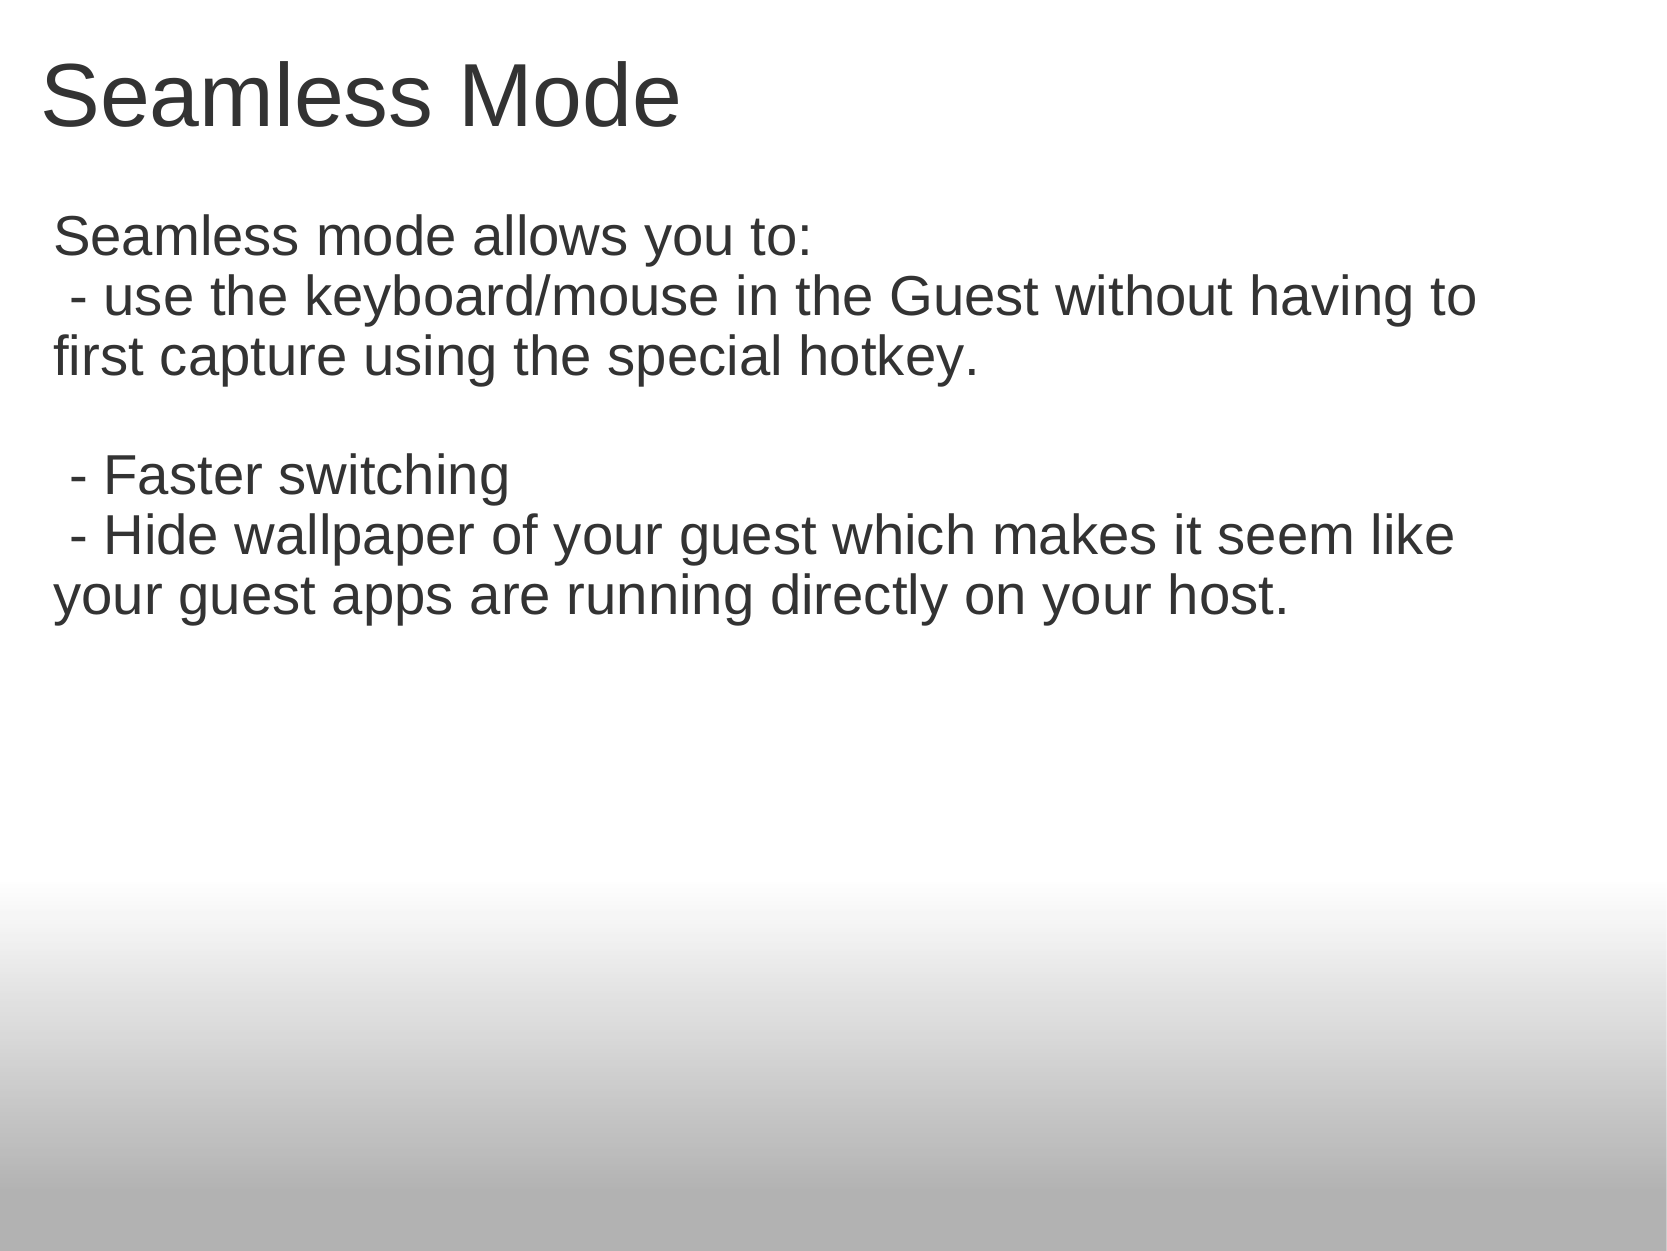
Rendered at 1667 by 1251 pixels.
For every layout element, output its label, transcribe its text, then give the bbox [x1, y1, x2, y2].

list Seamless mode allows you to: - use the keyboard/mouse in the Guest without having to first capture using the special hotkey. - Faster switching - Hide wallpaper of your guest which makes it seem like your guest apps are running directly on your host. [53, 207, 1576, 1167]
picture [0, 0, 1667, 1251]
title Seamless Mode [40, 50, 1627, 201]
